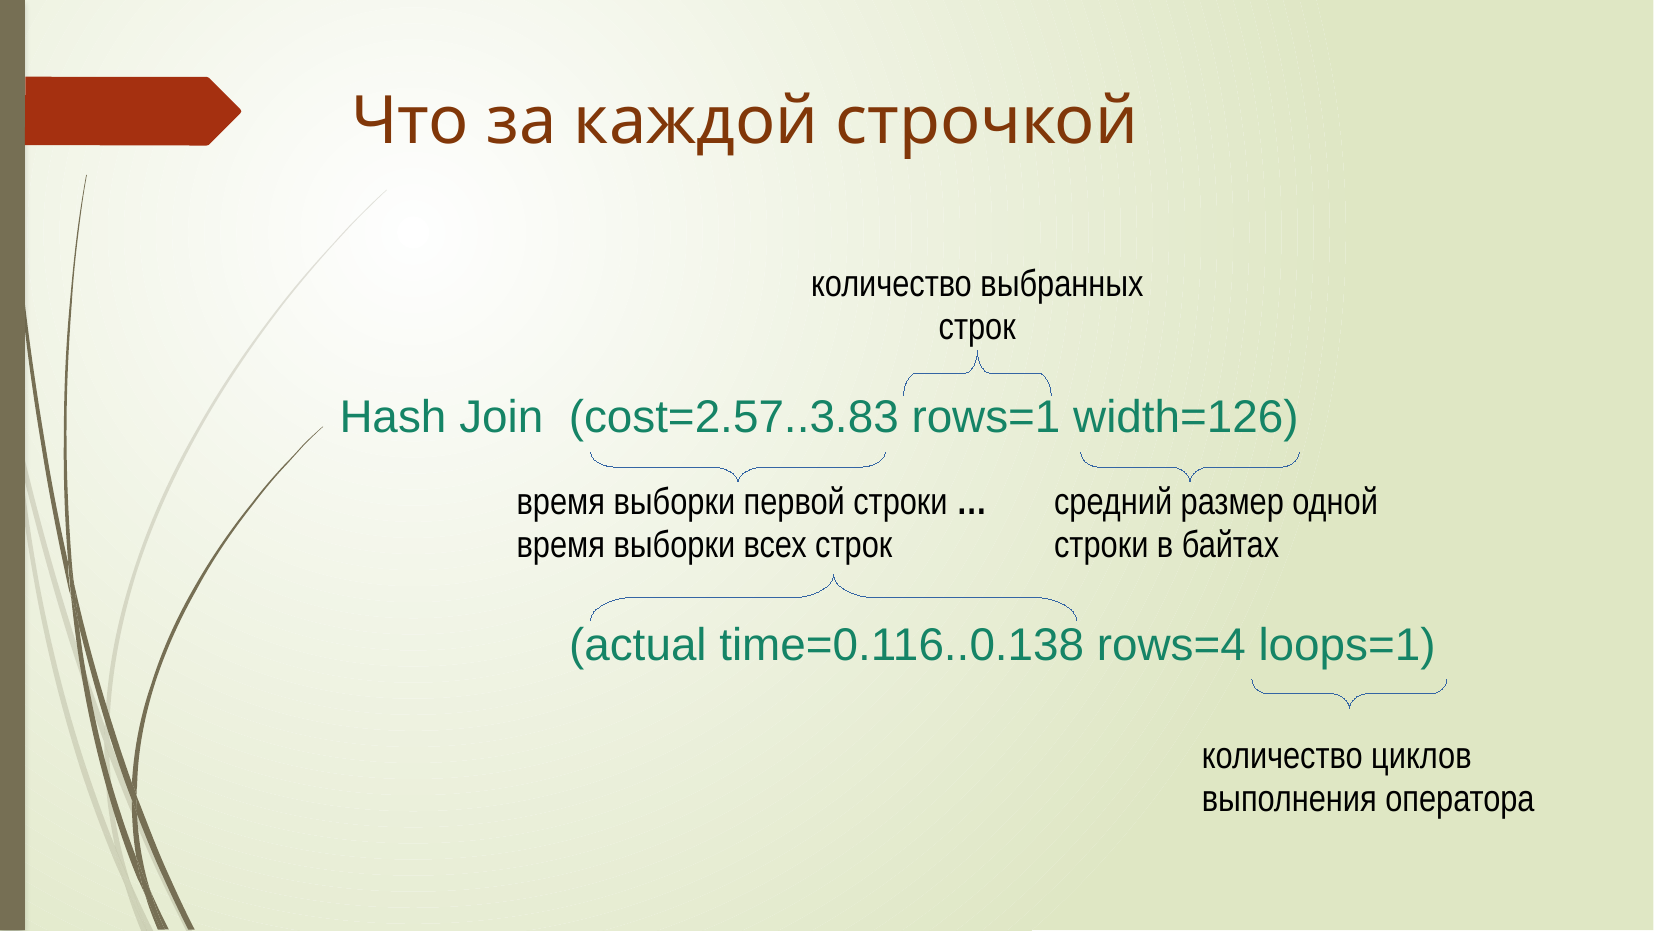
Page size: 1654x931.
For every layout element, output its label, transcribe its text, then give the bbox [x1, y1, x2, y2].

text_box время выборки первой строки … время выборки всех строк [501, 472, 1004, 574]
text_box Hash Join (cost=2.57..3.83 rows=1 width=126) (actual time=0.116..0.138 rows=4 loops=1) [324, 383, 1477, 730]
title Что за каждой строчкой [351, 59, 1561, 178]
text_box средний размер одной строки в байтах [1039, 472, 1424, 573]
text_box количество циклов выполнения оператора [1187, 726, 1571, 827]
text_box количество выбранных строк [785, 253, 1170, 355]
